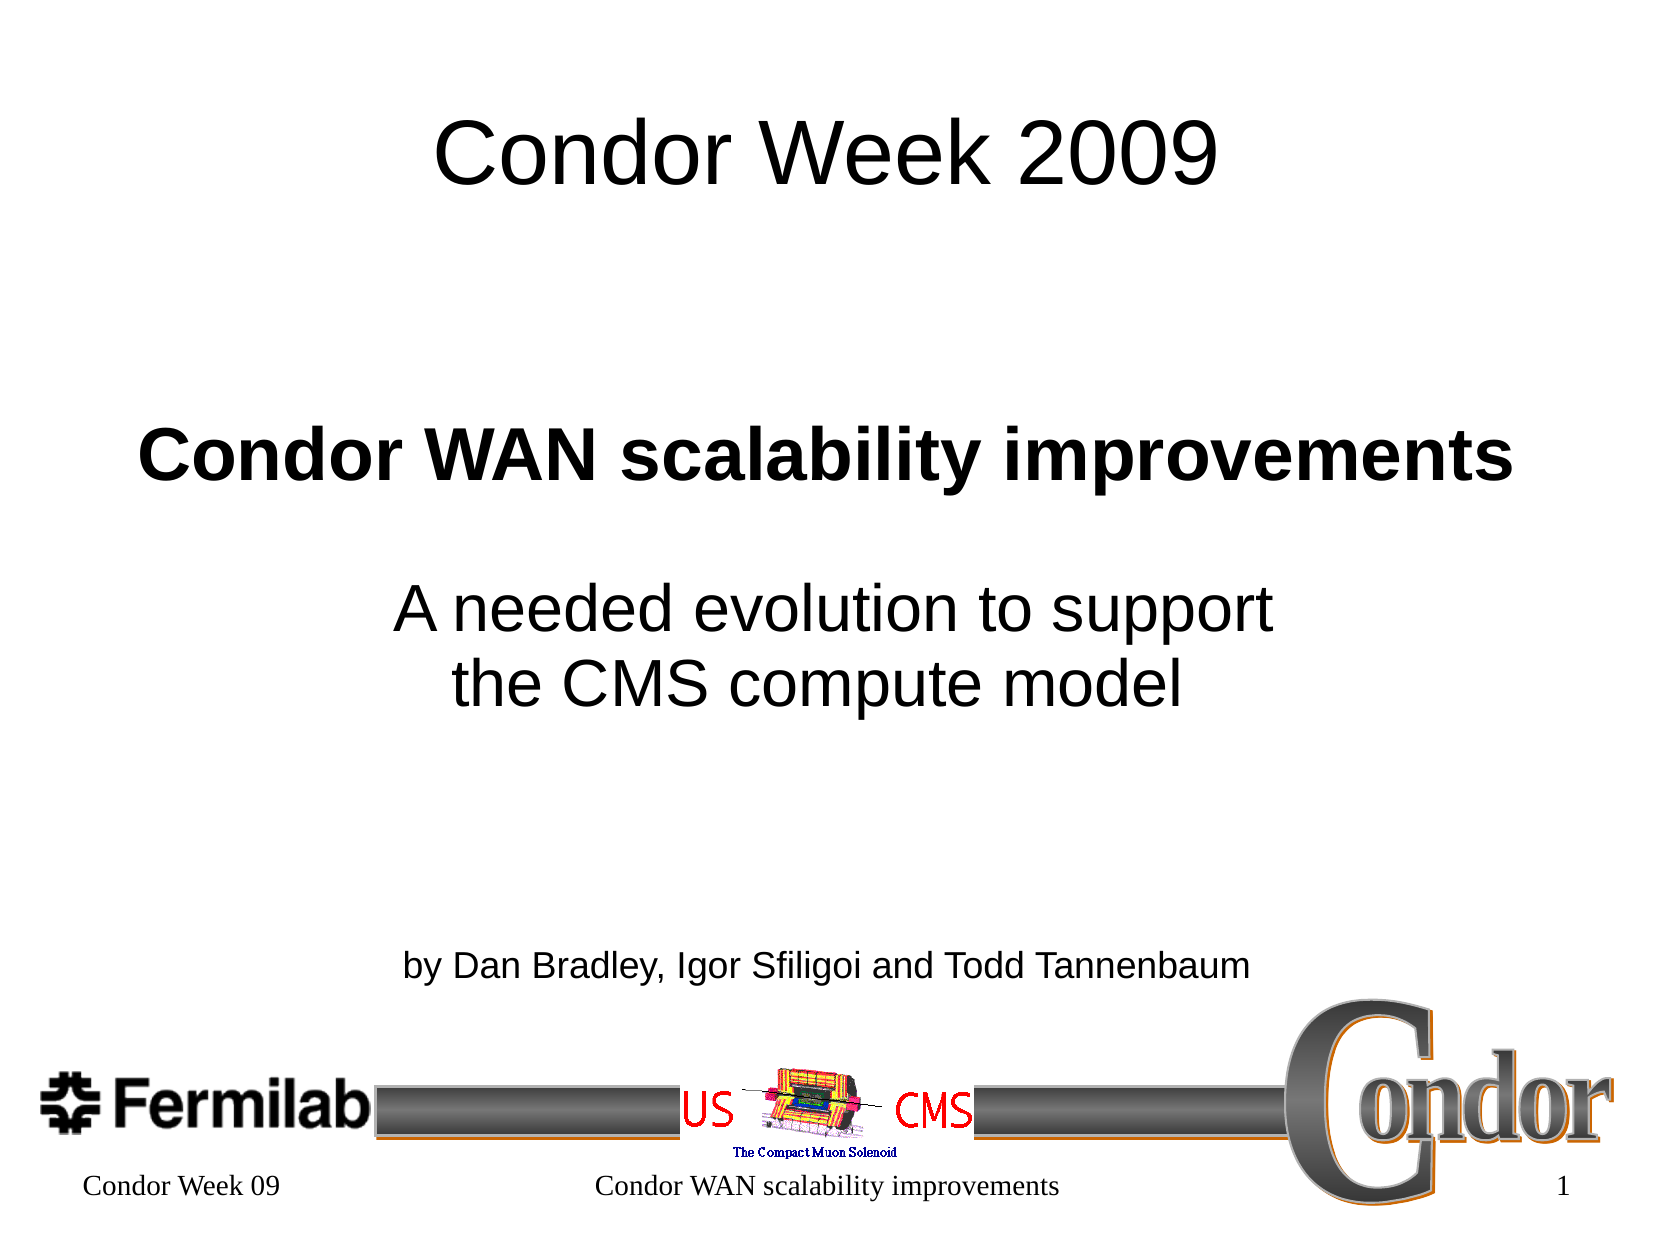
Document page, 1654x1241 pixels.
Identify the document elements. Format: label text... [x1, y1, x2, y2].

picture [40, 1071, 371, 1135]
title Condor Week 2009 [82, 49, 1571, 257]
subtitle Condor WAN scalability improvements A needed evolution to support the CMS compute model by Dan Bradley, Igor Sfiligoi and Todd Tannenbaum [82, 290, 1571, 1109]
picture [680, 1109, 974, 1159]
